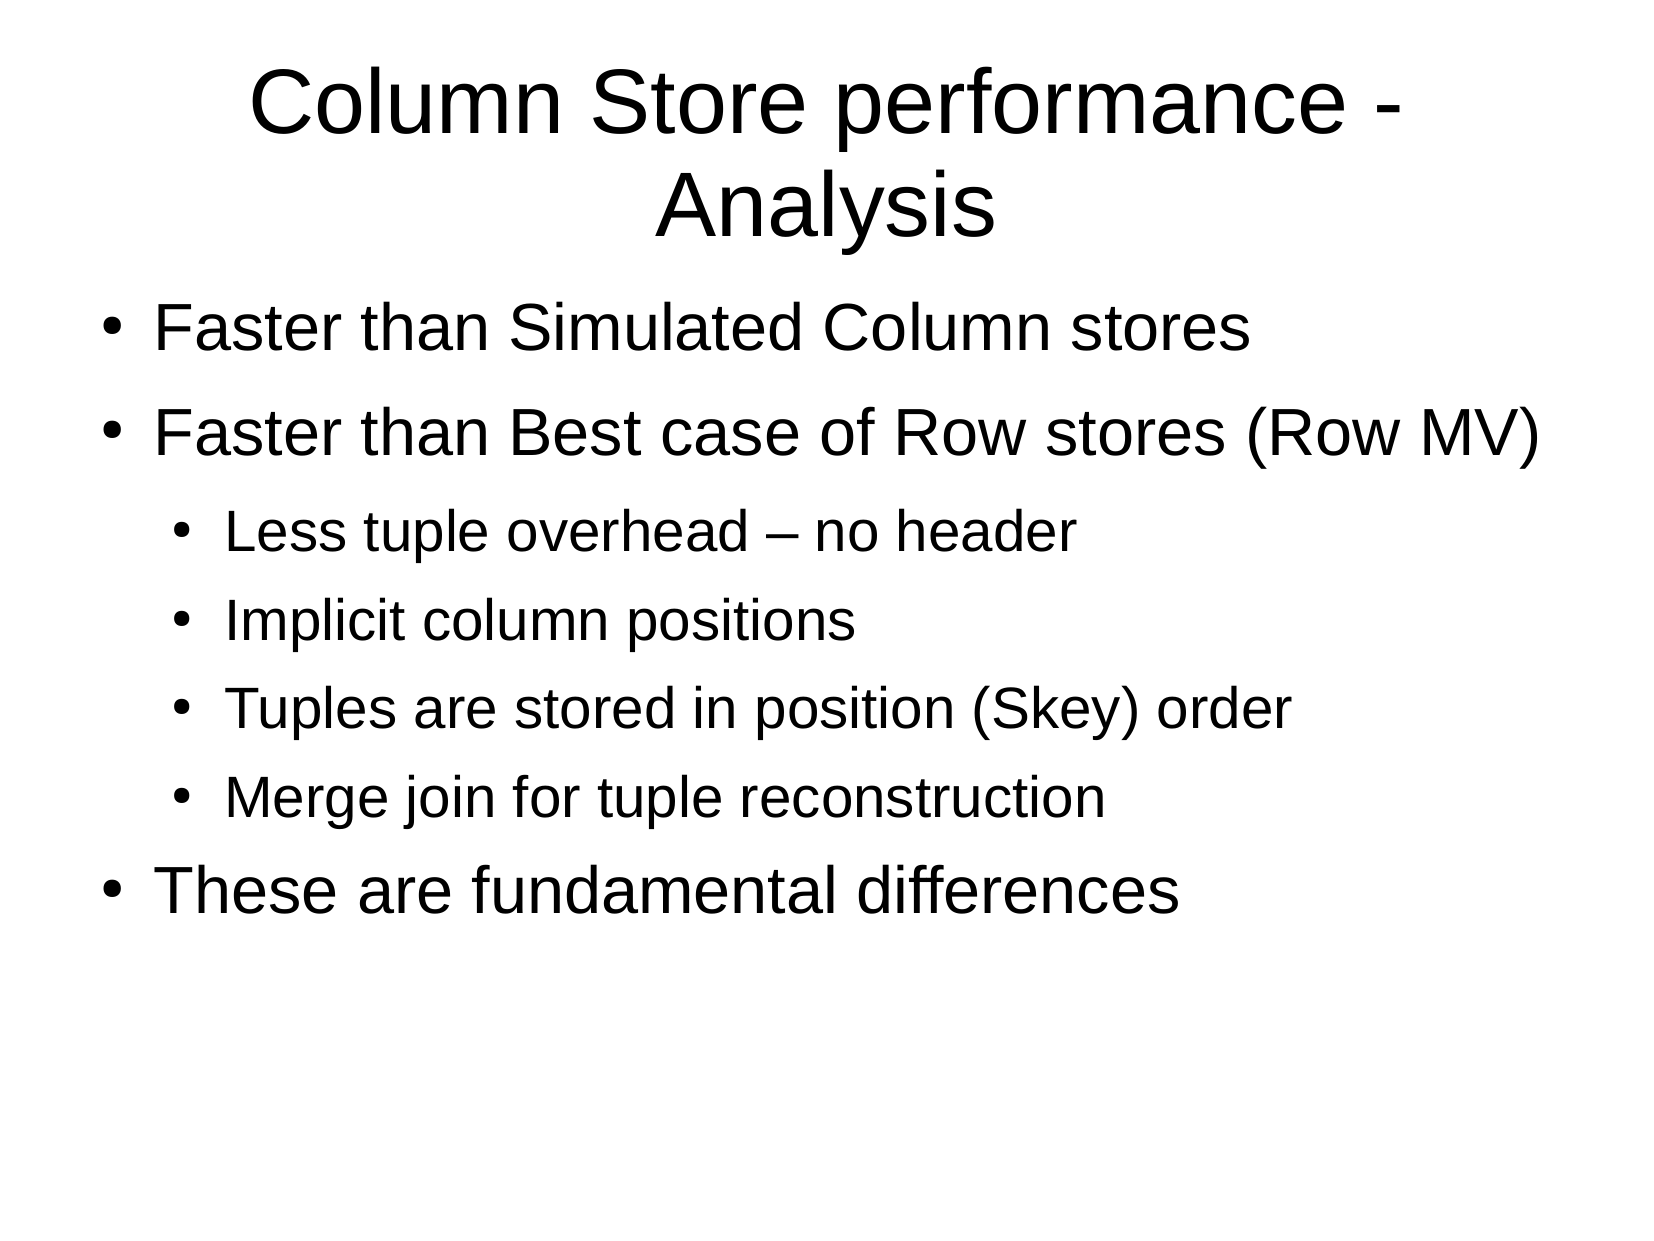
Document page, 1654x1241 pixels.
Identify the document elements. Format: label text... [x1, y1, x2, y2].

list Faster than Simulated Column stores Faster than Best case of Row stores (Row MV) Less tuple overhead – no header Implicit column positions Tuples are stored in position (Skey) order Merge join for tuple reconstruction These are fundamental differences [82, 290, 1571, 1109]
title Column Store performance - Analysis [82, 50, 1571, 256]
